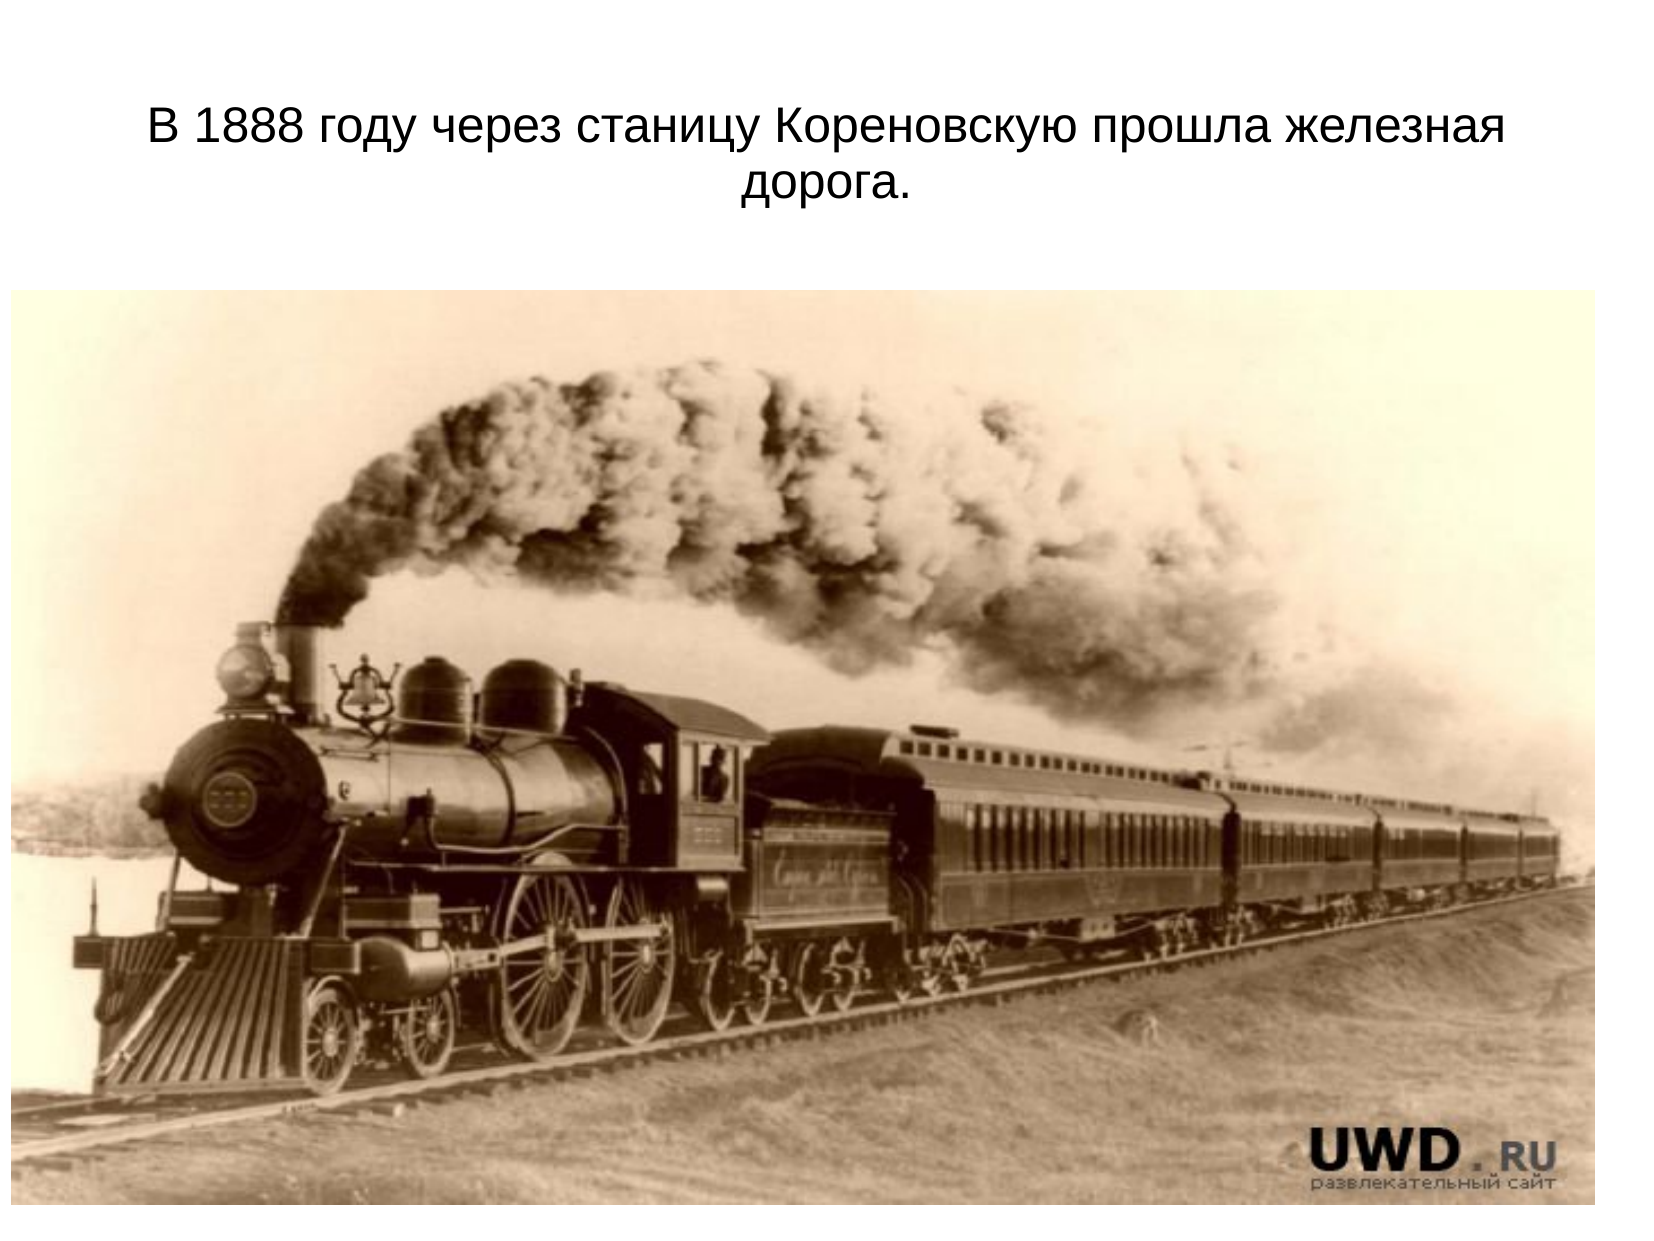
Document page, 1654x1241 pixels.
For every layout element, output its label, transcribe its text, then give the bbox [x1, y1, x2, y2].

title В 1888 году через станицу Кореновскую прошла железная дорога. [82, 49, 1571, 257]
picture [11, 290, 1595, 1205]
